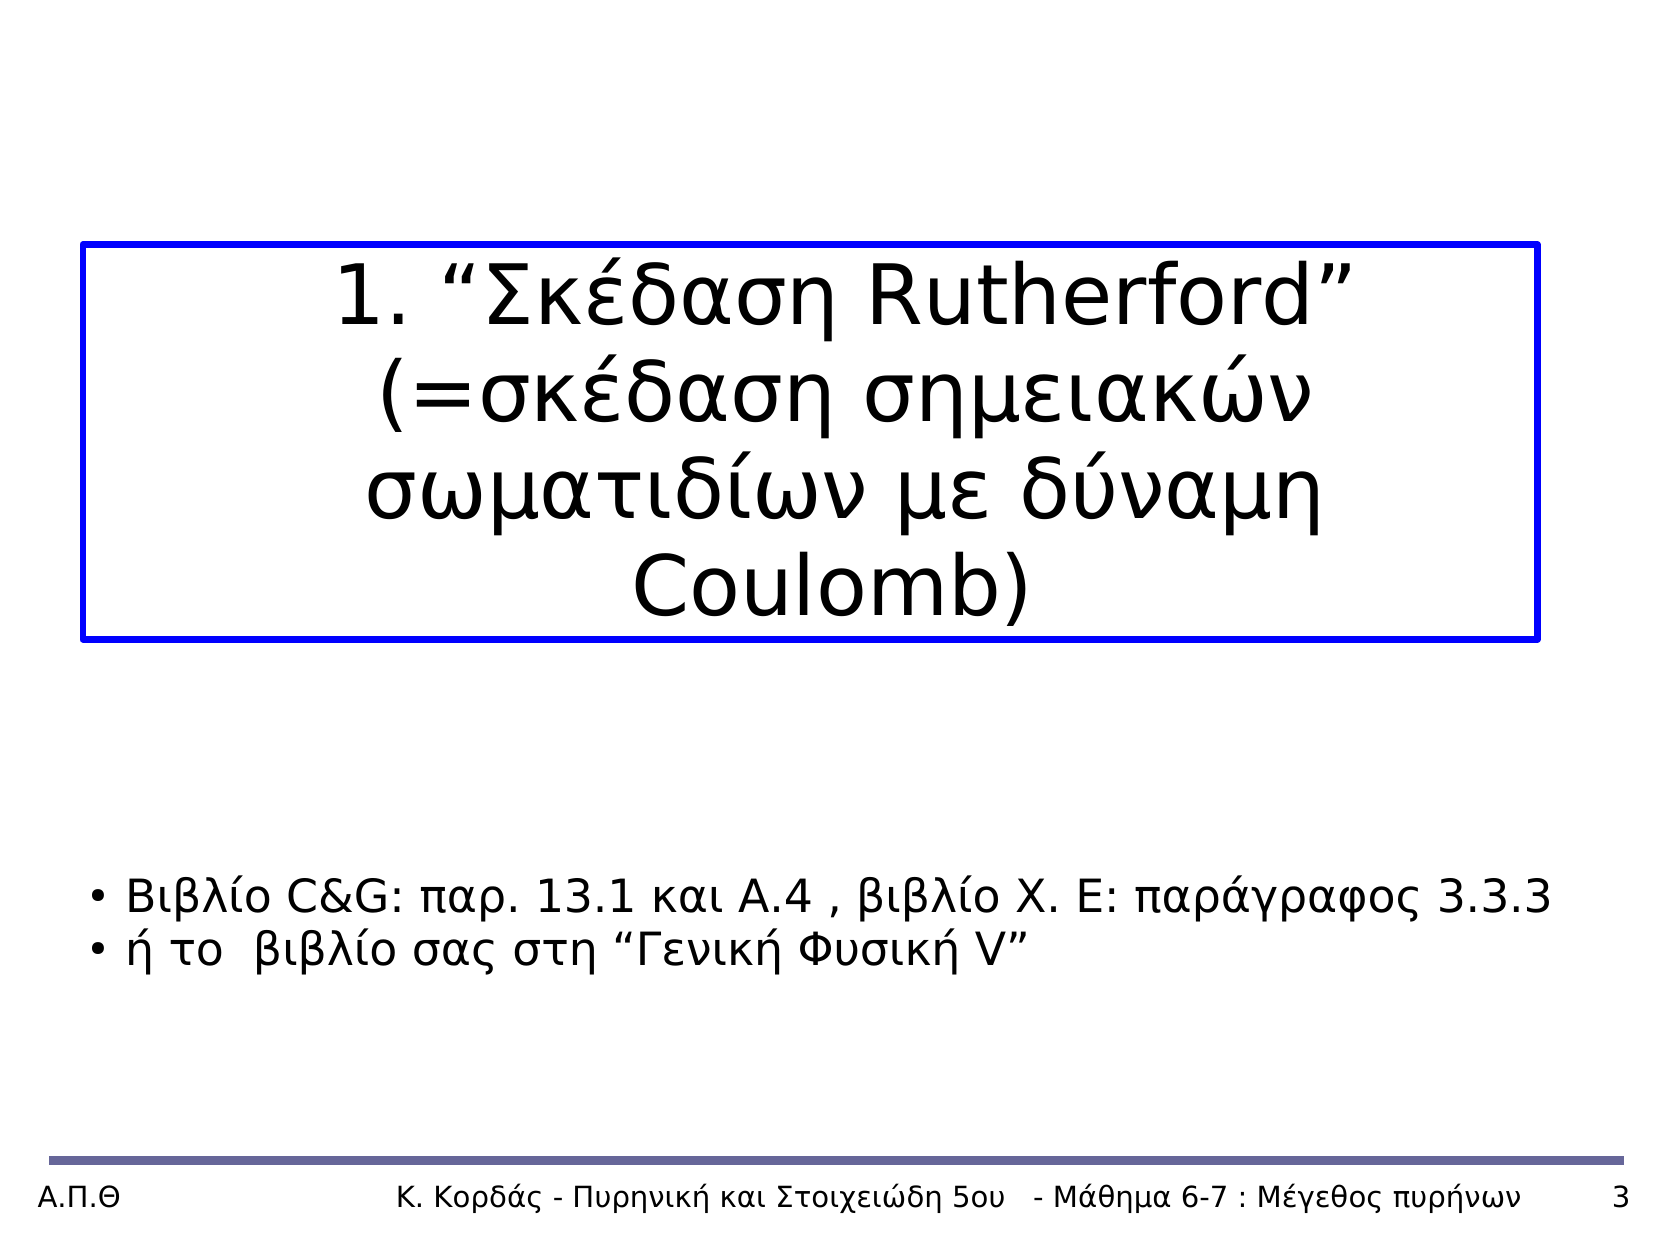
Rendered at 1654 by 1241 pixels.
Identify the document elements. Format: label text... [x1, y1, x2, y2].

list 1. “Σκέδαση Rutherford” (=σκέδαση σημειακών σωματιδίων με δύναμη Coulomb) [82, 244, 1538, 640]
text_box Βιβλίο C&G: παρ. 13.1 και Α.4 , βιβλίο Χ. Ε: παράγραφος 3.3.3 ή το βιβλίο σας στη “Γενική Φυσική V” [39, 862, 1569, 985]
